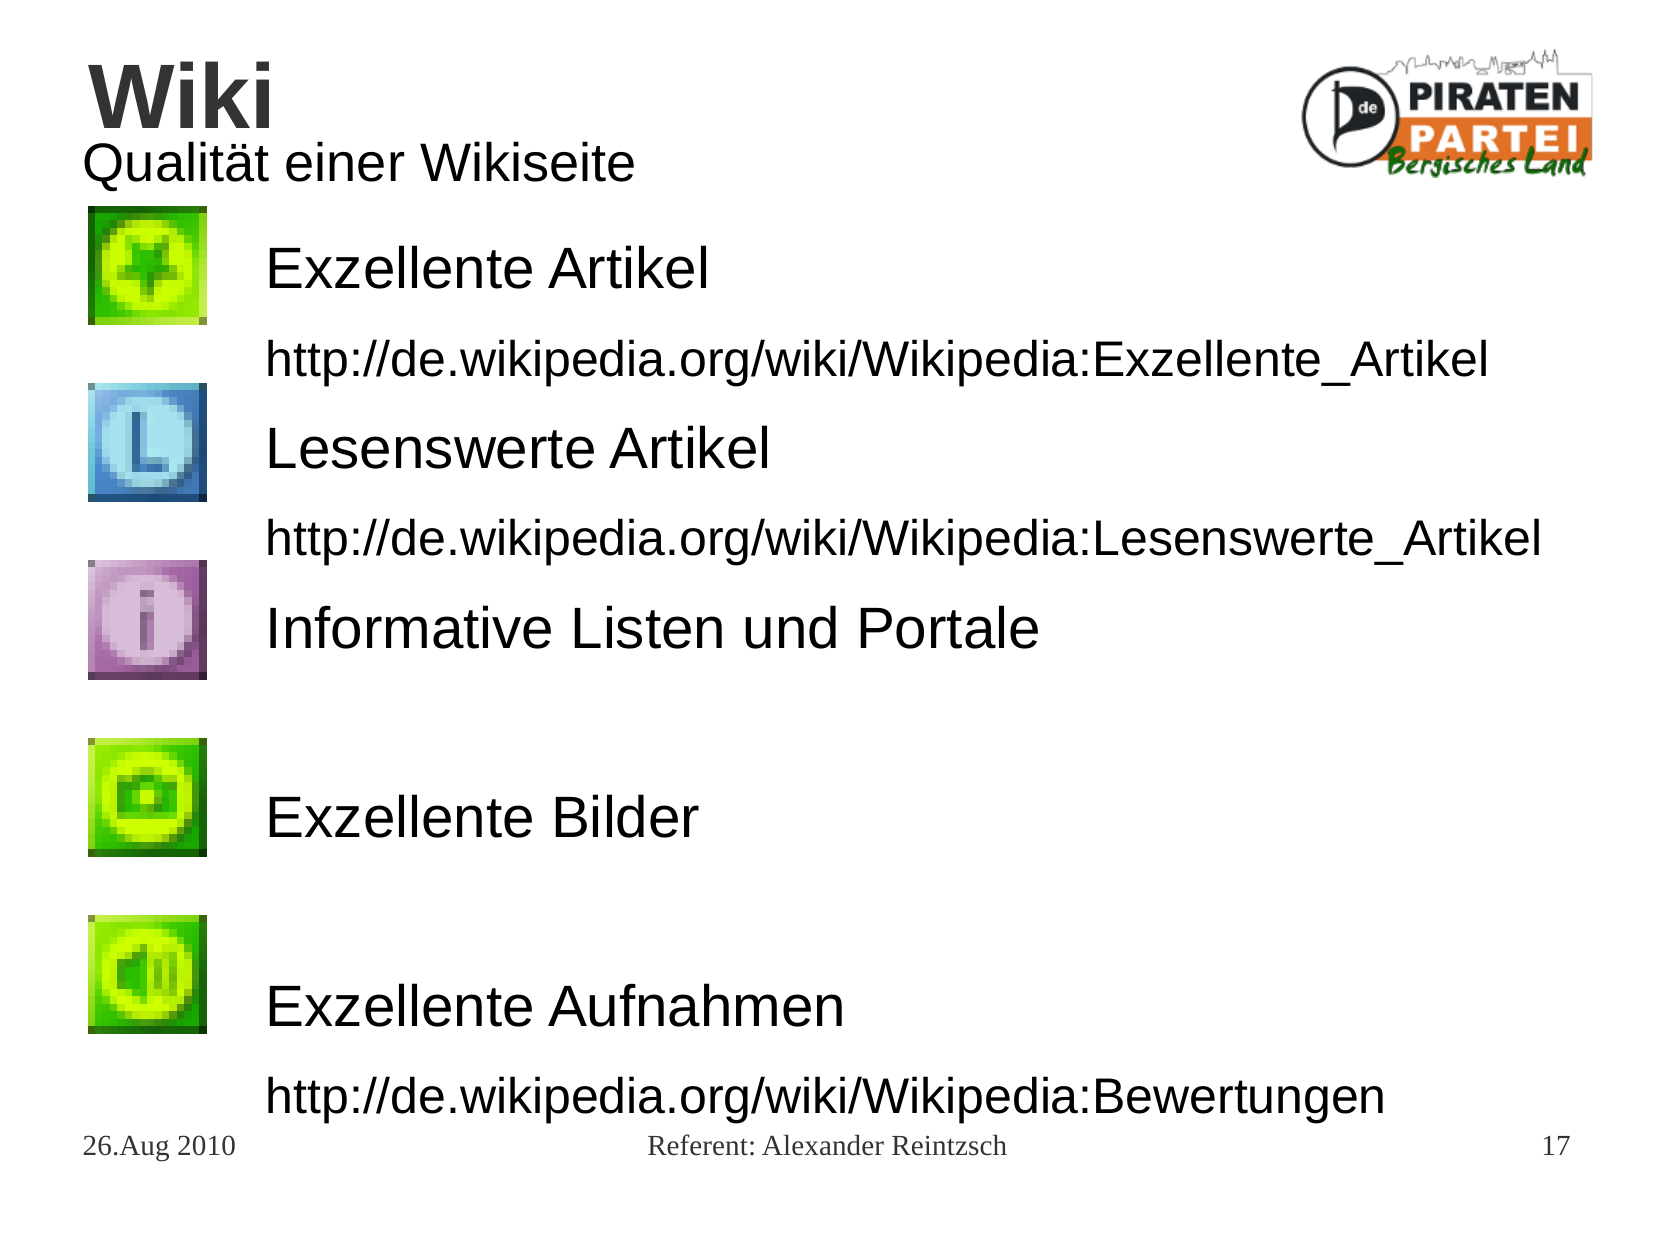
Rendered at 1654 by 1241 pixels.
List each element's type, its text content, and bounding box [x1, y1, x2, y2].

picture [88, 383, 207, 502]
picture [88, 915, 207, 1034]
list Exzellente Artikel http://de.wikipedia.org/wiki/Wikipedia:Exzellente_Artikel Lesenswerte Artikel http://de.wikipedia.org/wiki/Wikipedia:Lesenswerte_Artikel Informative Listen und Portale Exzellente Bilder Exzellente Aufnahmen http://de.wikipedia.org/wiki/Wikipedia:Bewertungen [265, 236, 1571, 1125]
title Qualität einer Wikiseite [82, 118, 1300, 207]
picture [88, 738, 207, 857]
picture [88, 206, 207, 325]
picture [1299, 48, 1595, 178]
picture [88, 560, 207, 680]
